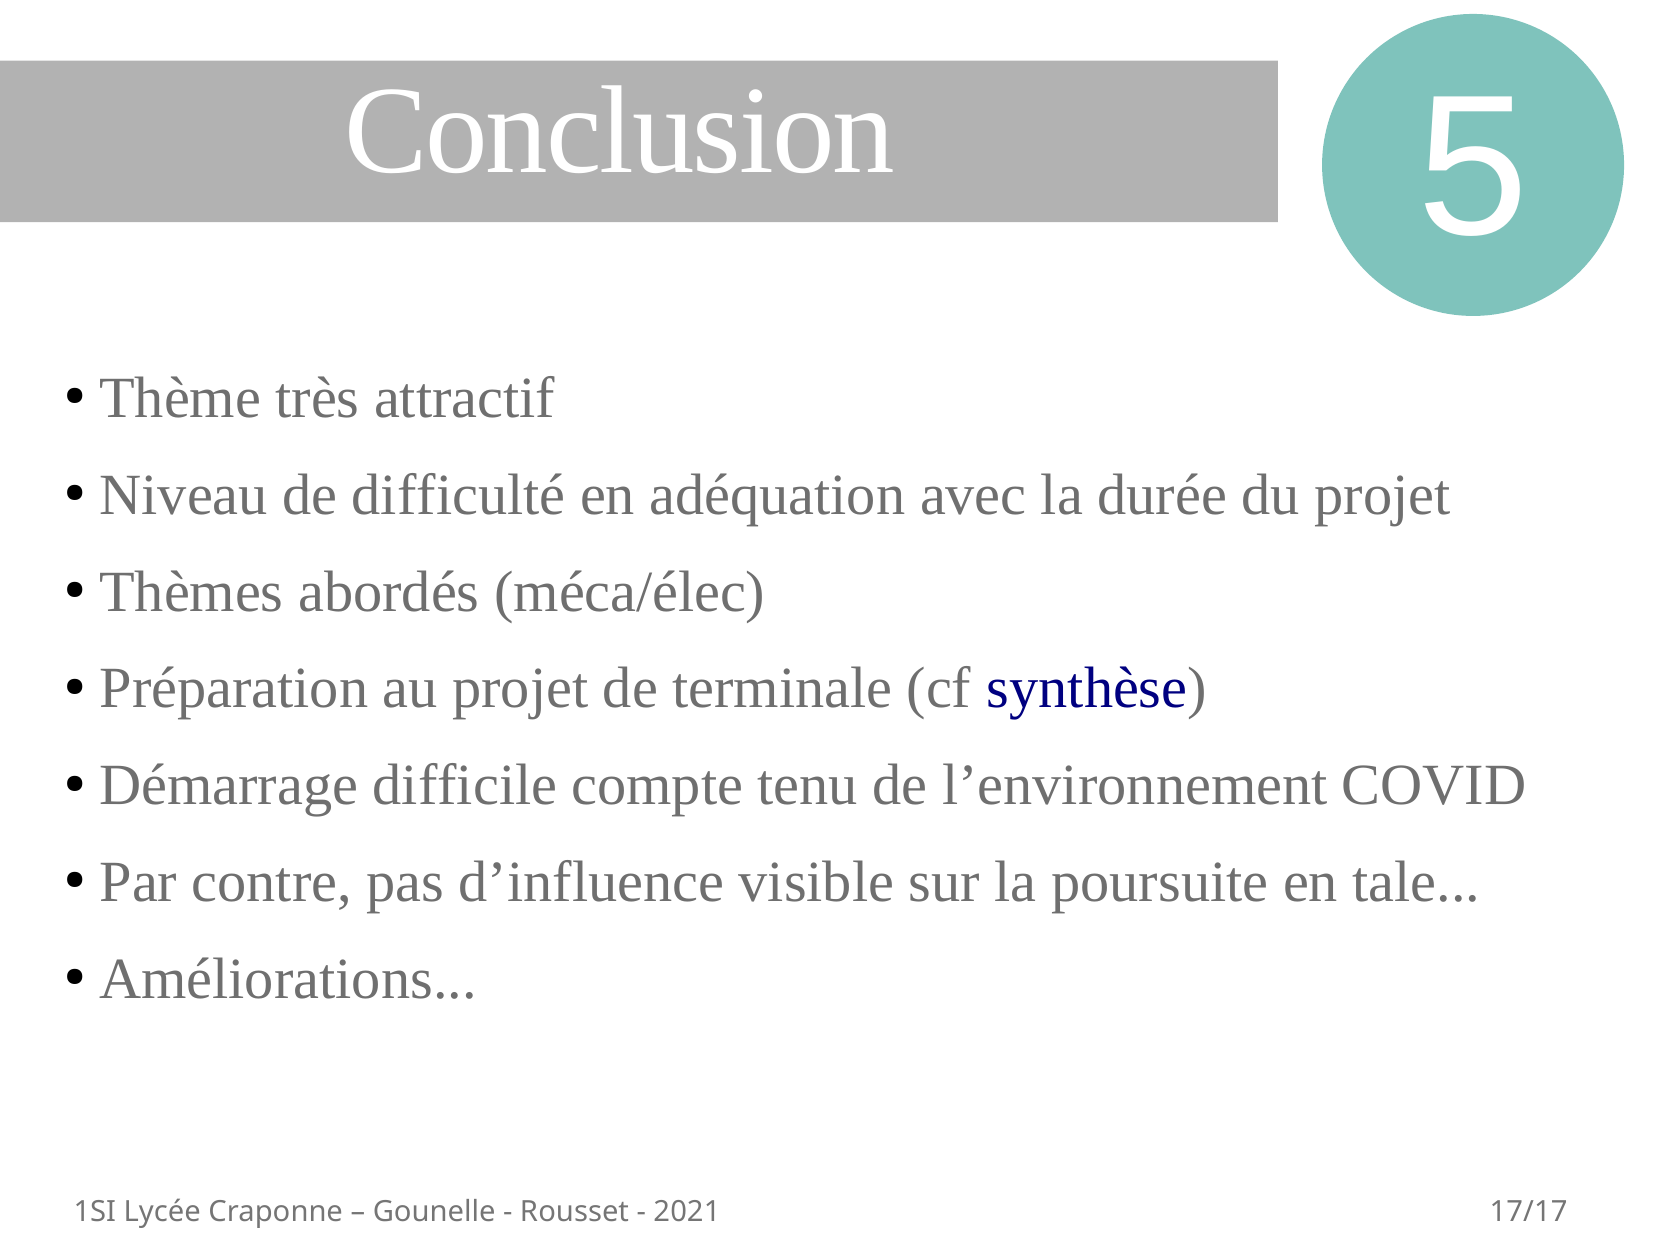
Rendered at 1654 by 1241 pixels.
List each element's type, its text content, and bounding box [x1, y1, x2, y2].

text_box Thème très attractif Niveau de difficulté en adéquation avec la durée du projet Thèmes abordés (méca/élec) Préparation au projet de terminale (cf synthèse) Démarrage difficile compte tenu de l’environnement COVID Par contre, pas d’influence visible sur la poursuite en tale... Améliorations... [64, 333, 1562, 1108]
text_box 5 [1322, 13, 1625, 316]
text_box Conclusion [0, 60, 1278, 223]
